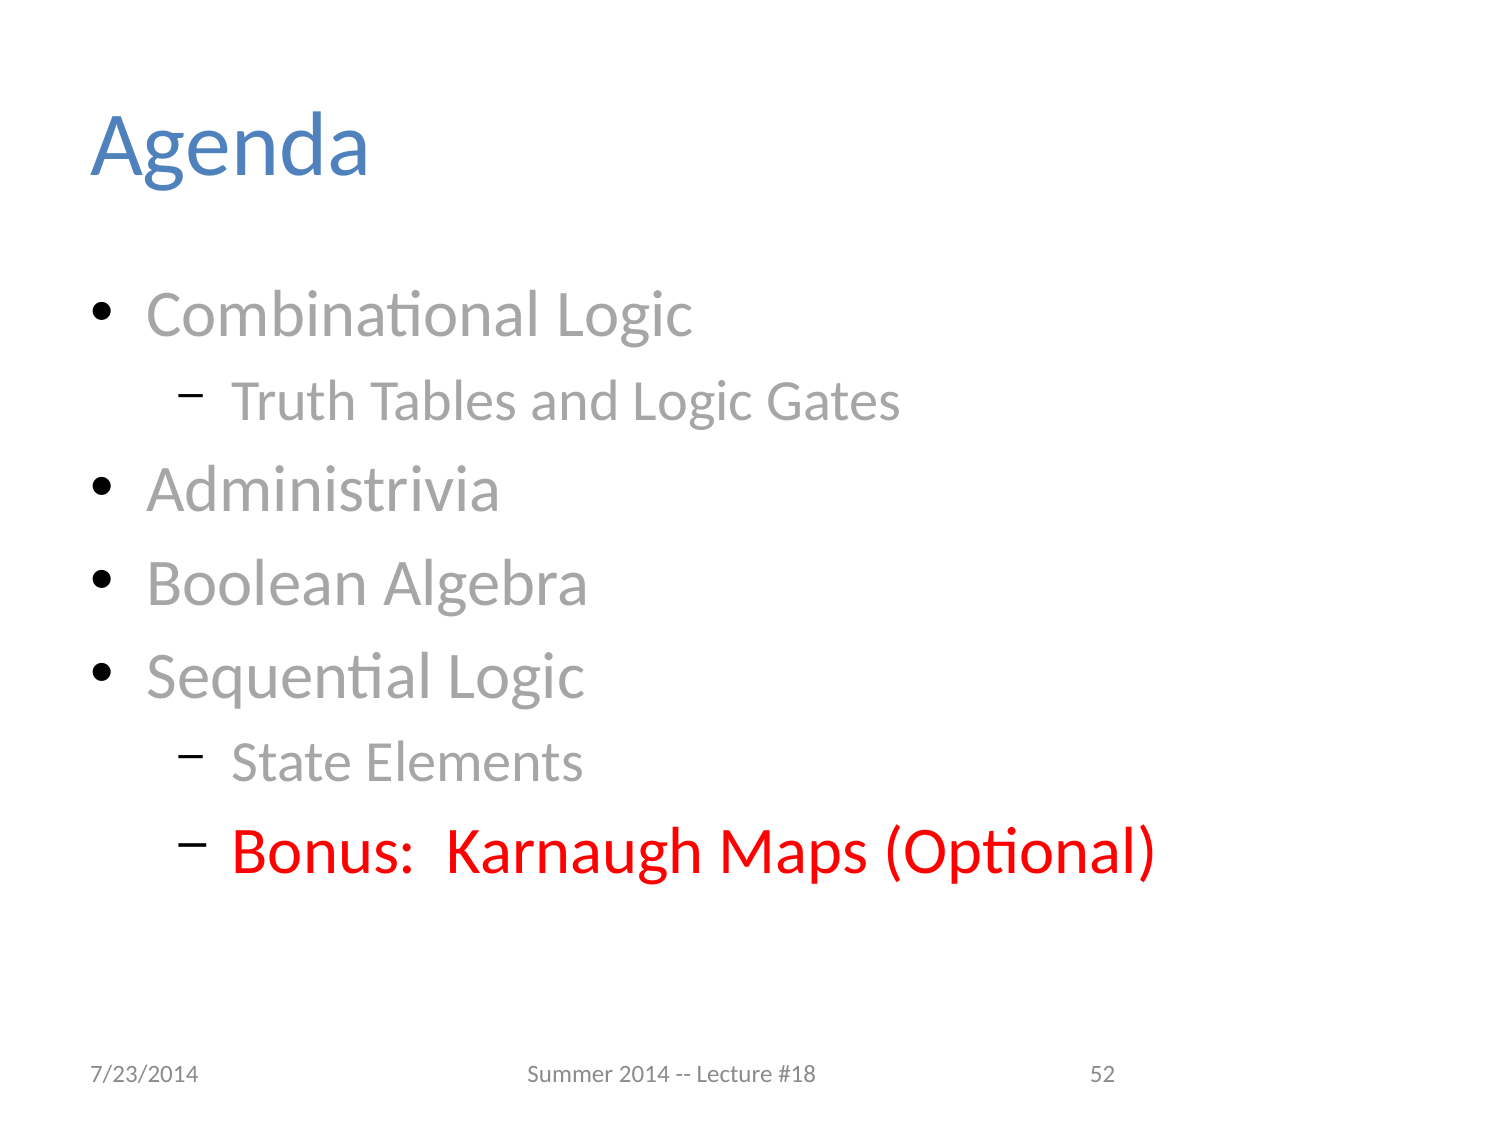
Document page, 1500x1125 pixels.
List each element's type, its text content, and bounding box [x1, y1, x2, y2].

footer Summer 2014 -- Lecture #18 [512, 1042, 988, 1103]
slide_number <number> [1074, 1042, 1425, 1103]
slide_number 7/23/2014 [75, 1042, 425, 1103]
title Agenda [75, 45, 1425, 233]
list Combinational Logic Truth Tables and Logic Gates Administrivia Boolean Algebra Sequential Logic State Elements Bonus: Karnaugh Maps (Optional) [75, 262, 1425, 1073]
